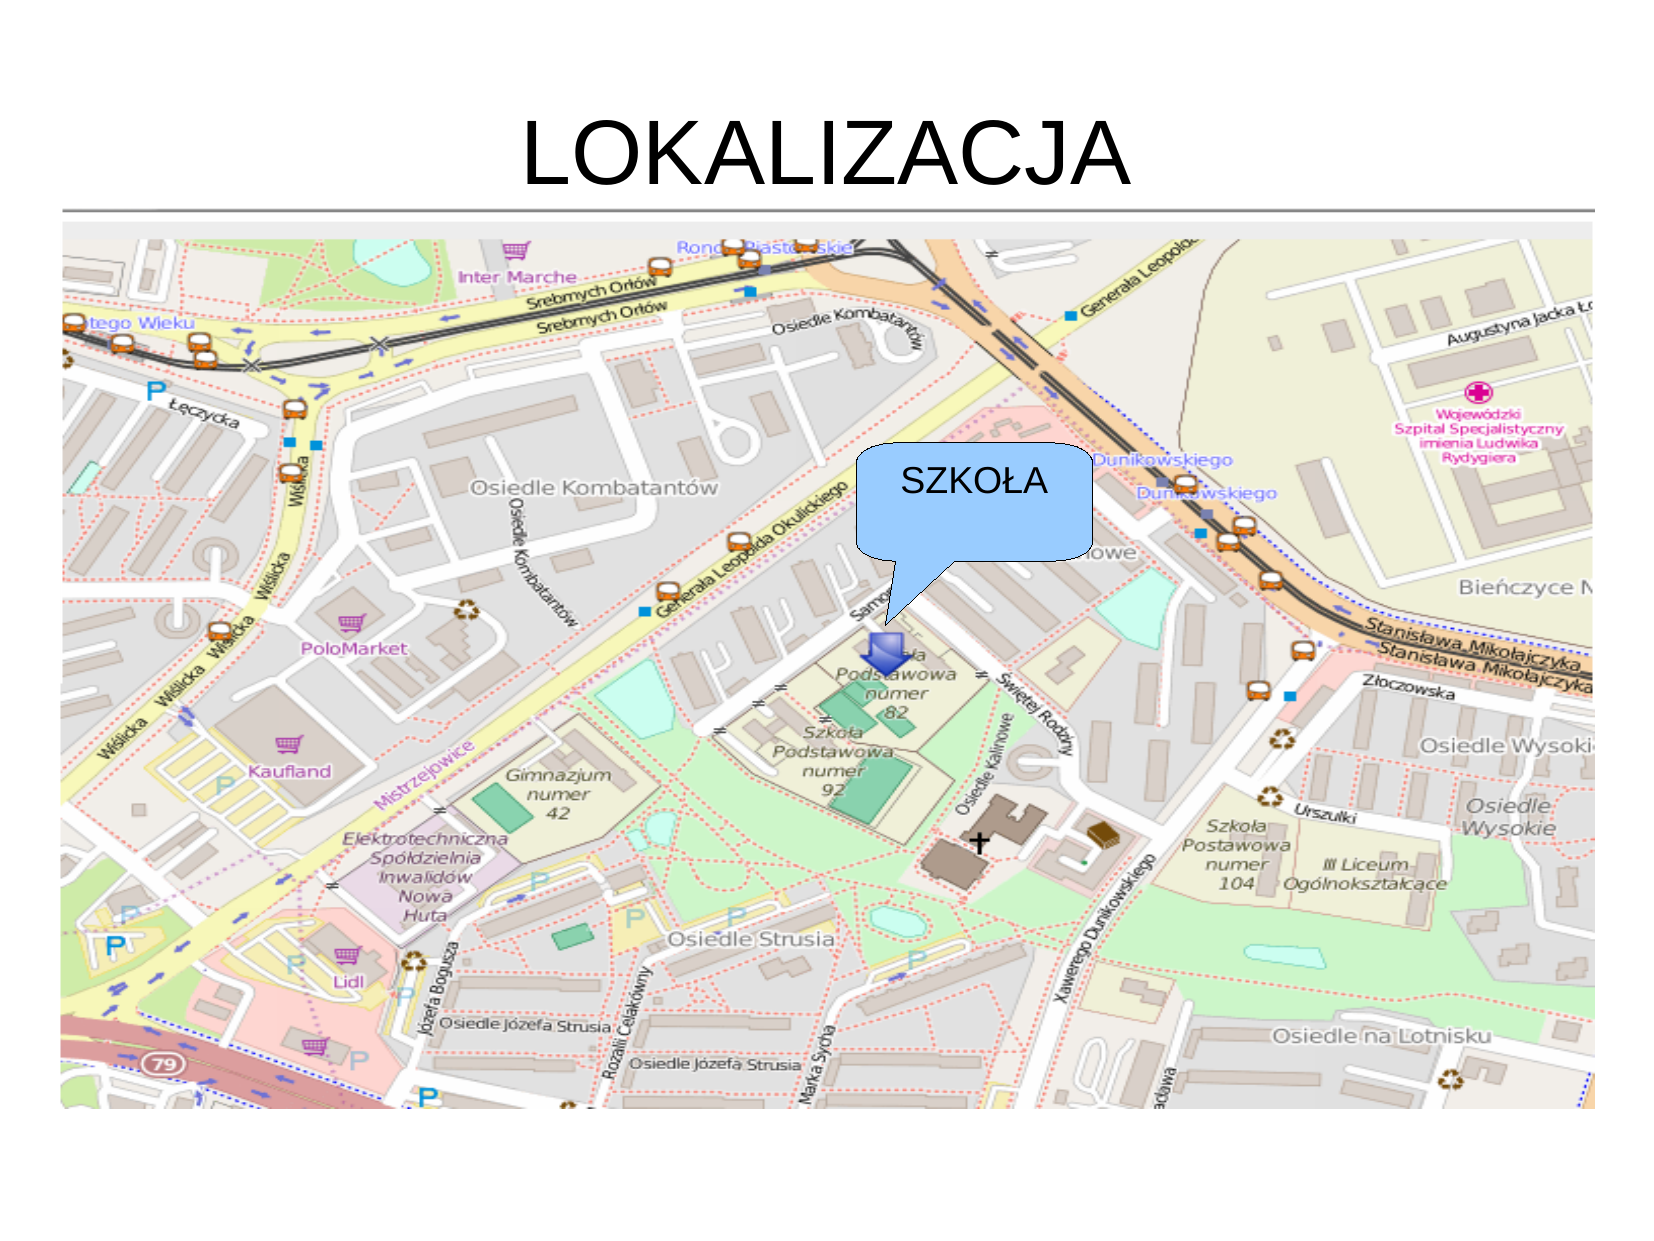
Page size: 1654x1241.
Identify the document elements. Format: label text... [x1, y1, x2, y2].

text_box SZKOŁA [856, 442, 1093, 626]
picture [59, 206, 1595, 1109]
title LOKALIZACJA [82, 49, 1571, 206]
